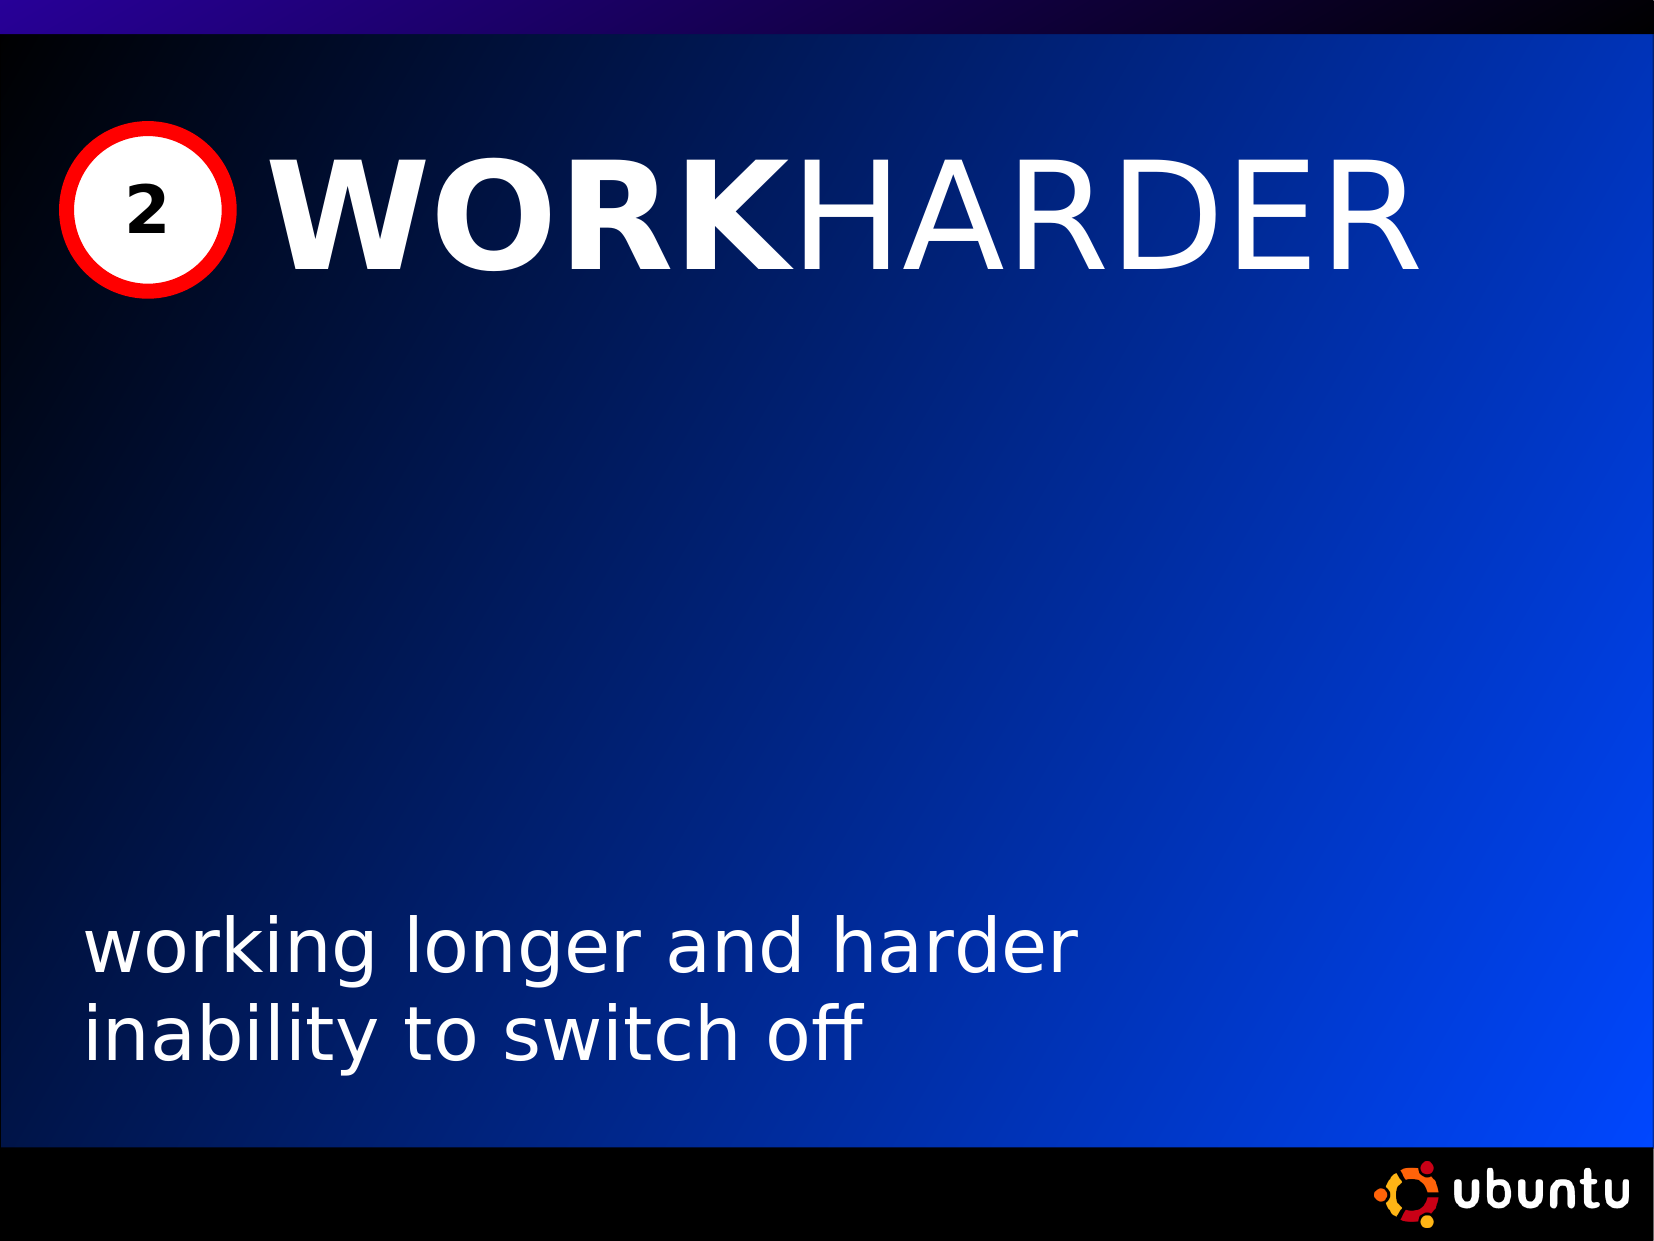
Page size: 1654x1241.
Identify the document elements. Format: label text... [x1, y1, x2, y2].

text_box 2 [66, 128, 230, 292]
picture [1374, 1161, 1629, 1228]
text_box working longer and harder inability to switch off [82, 902, 1080, 1078]
text_box [0, 0, 1654, 1241]
text_box WORKHARDER [265, 128, 1425, 304]
